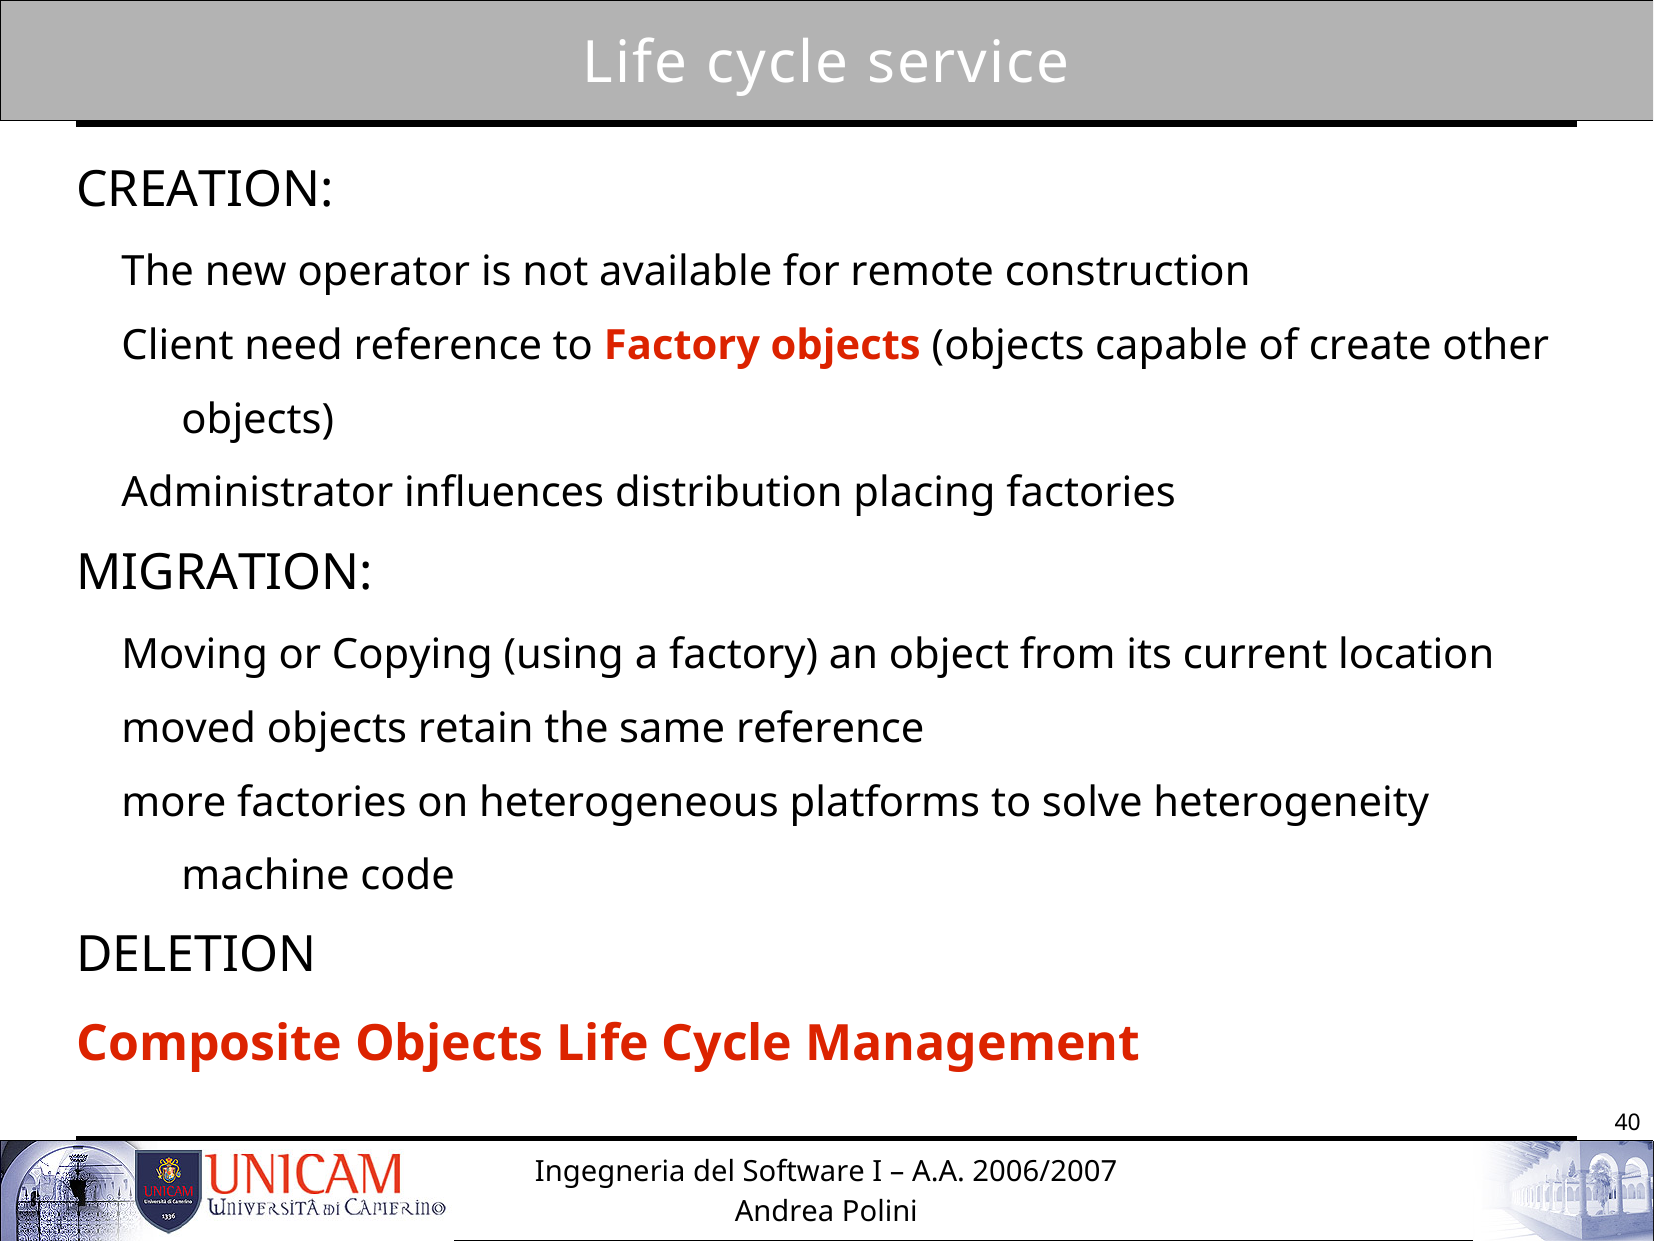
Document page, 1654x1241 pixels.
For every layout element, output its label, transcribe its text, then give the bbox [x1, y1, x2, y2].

list CREATION: The new operator is not available for remote construction Client need reference to Factory objects (objects capable of create other objects) Administrator influences distribution placing factories MIGRATION: Moving or Copying (using a factory) an object from its current location moved objects retain the same reference more factories on heterogeneous platforms to solve heterogeneity machine code DELETION Composite Objects Life Cycle Management [76, 152, 1577, 1010]
picture [1473, 1141, 1654, 1241]
title Life cycle service [0, 0, 1653, 121]
picture [0, 1141, 454, 1241]
